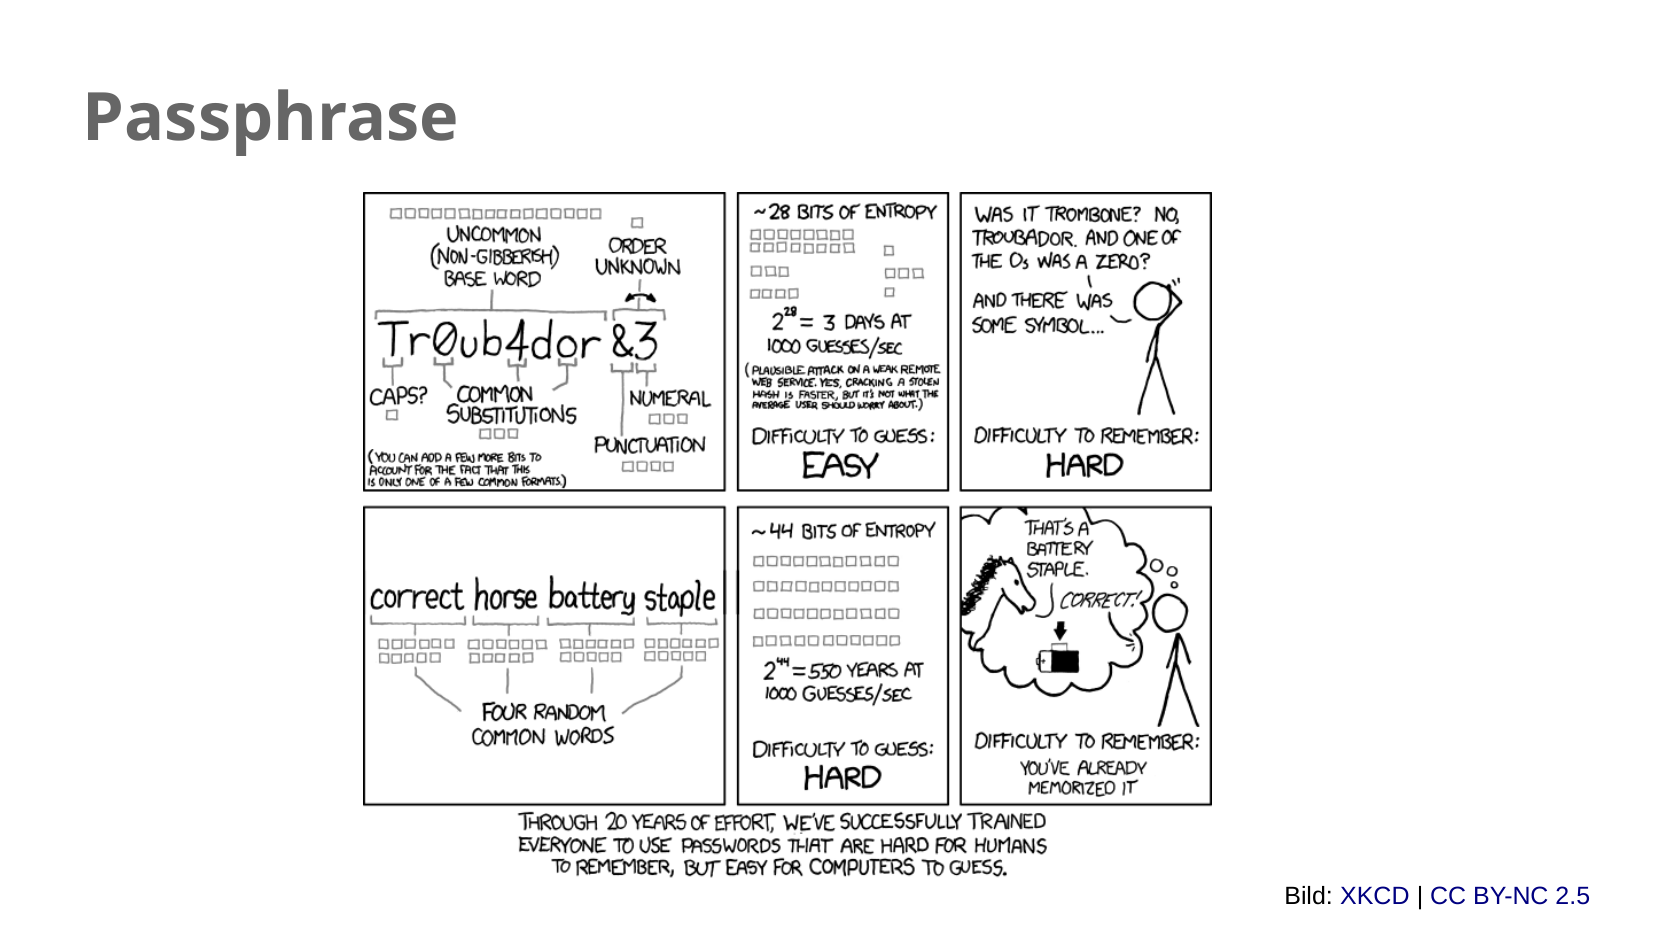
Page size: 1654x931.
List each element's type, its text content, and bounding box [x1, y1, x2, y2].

text_box Bild: XKCD | CC BY-NC 2.5 [1269, 874, 1607, 931]
title Passphrase [82, 37, 1571, 193]
picture [363, 192, 1212, 882]
